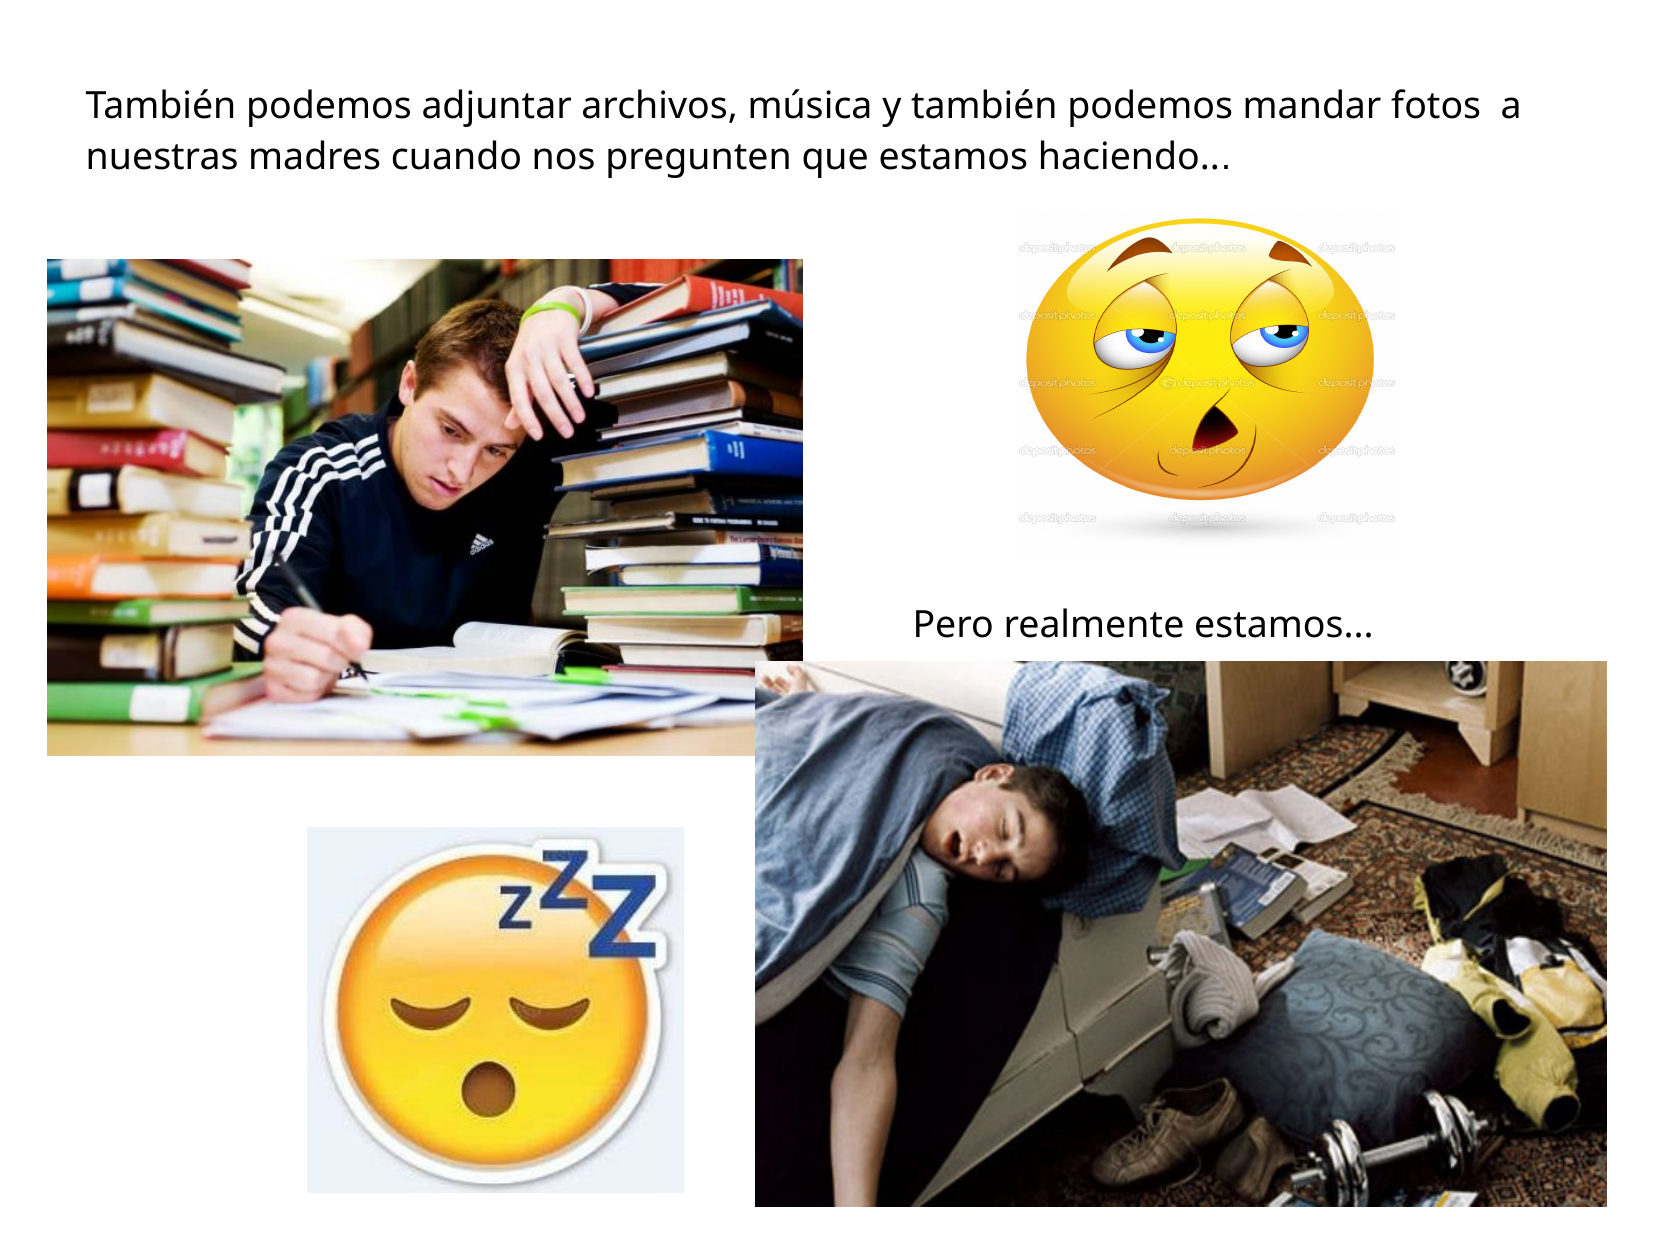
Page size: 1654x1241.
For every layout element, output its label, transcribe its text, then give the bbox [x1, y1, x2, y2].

picture [47, 259, 1607, 1207]
picture [307, 827, 684, 1193]
picture [1015, 210, 1399, 556]
text_box Pero realmente estamos... [897, 590, 1607, 650]
text_box También podemos adjuntar archivos, música y también podemos mandar fotos a nuestras madres cuando nos pregunten que estamos haciendo... [70, 70, 1595, 226]
